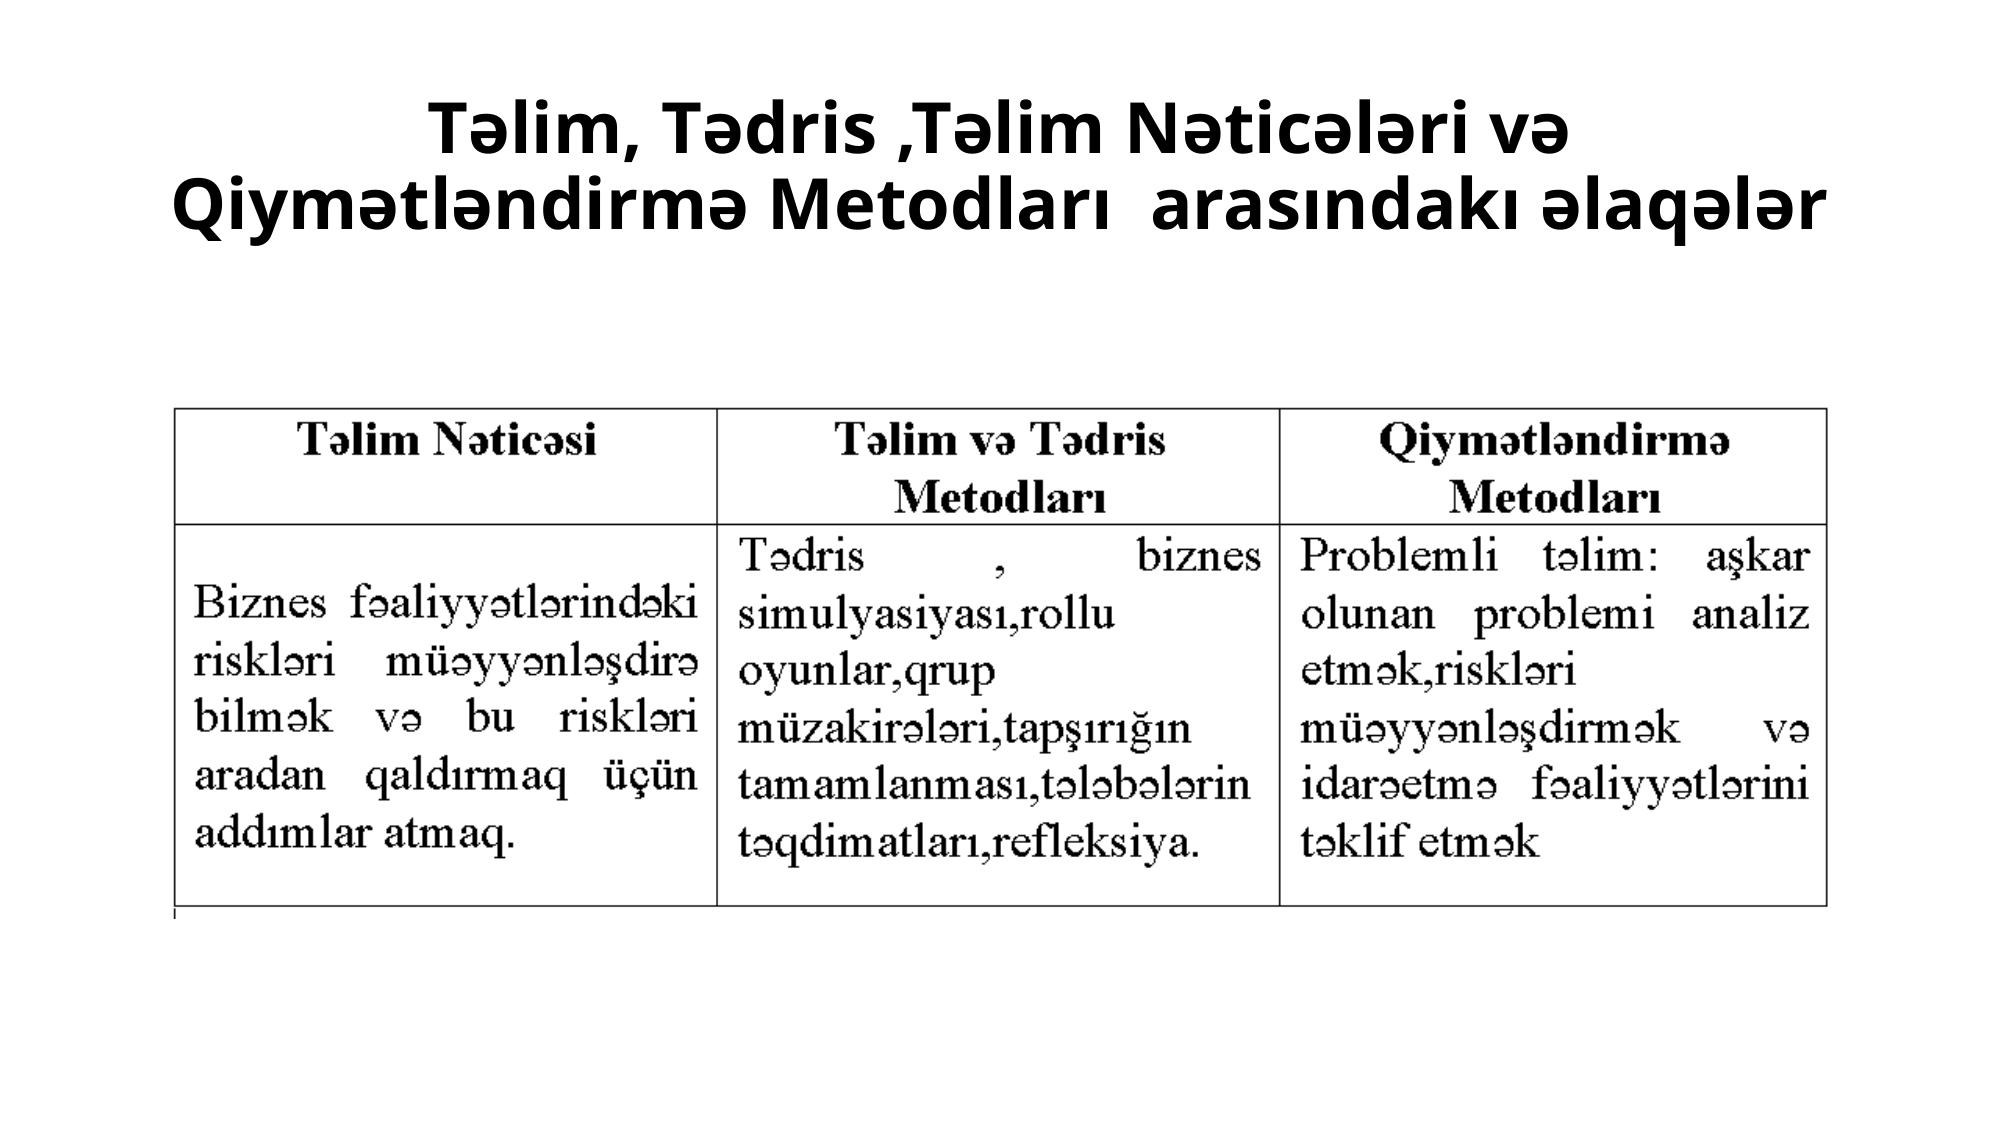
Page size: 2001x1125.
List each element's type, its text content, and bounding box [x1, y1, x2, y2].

picture [161, 394, 1839, 919]
title Təlim, Tədris ,Təlim Nəticələri və Qiymətləndirmə Metodları arasındakı əlaqələr [137, 59, 1863, 278]
